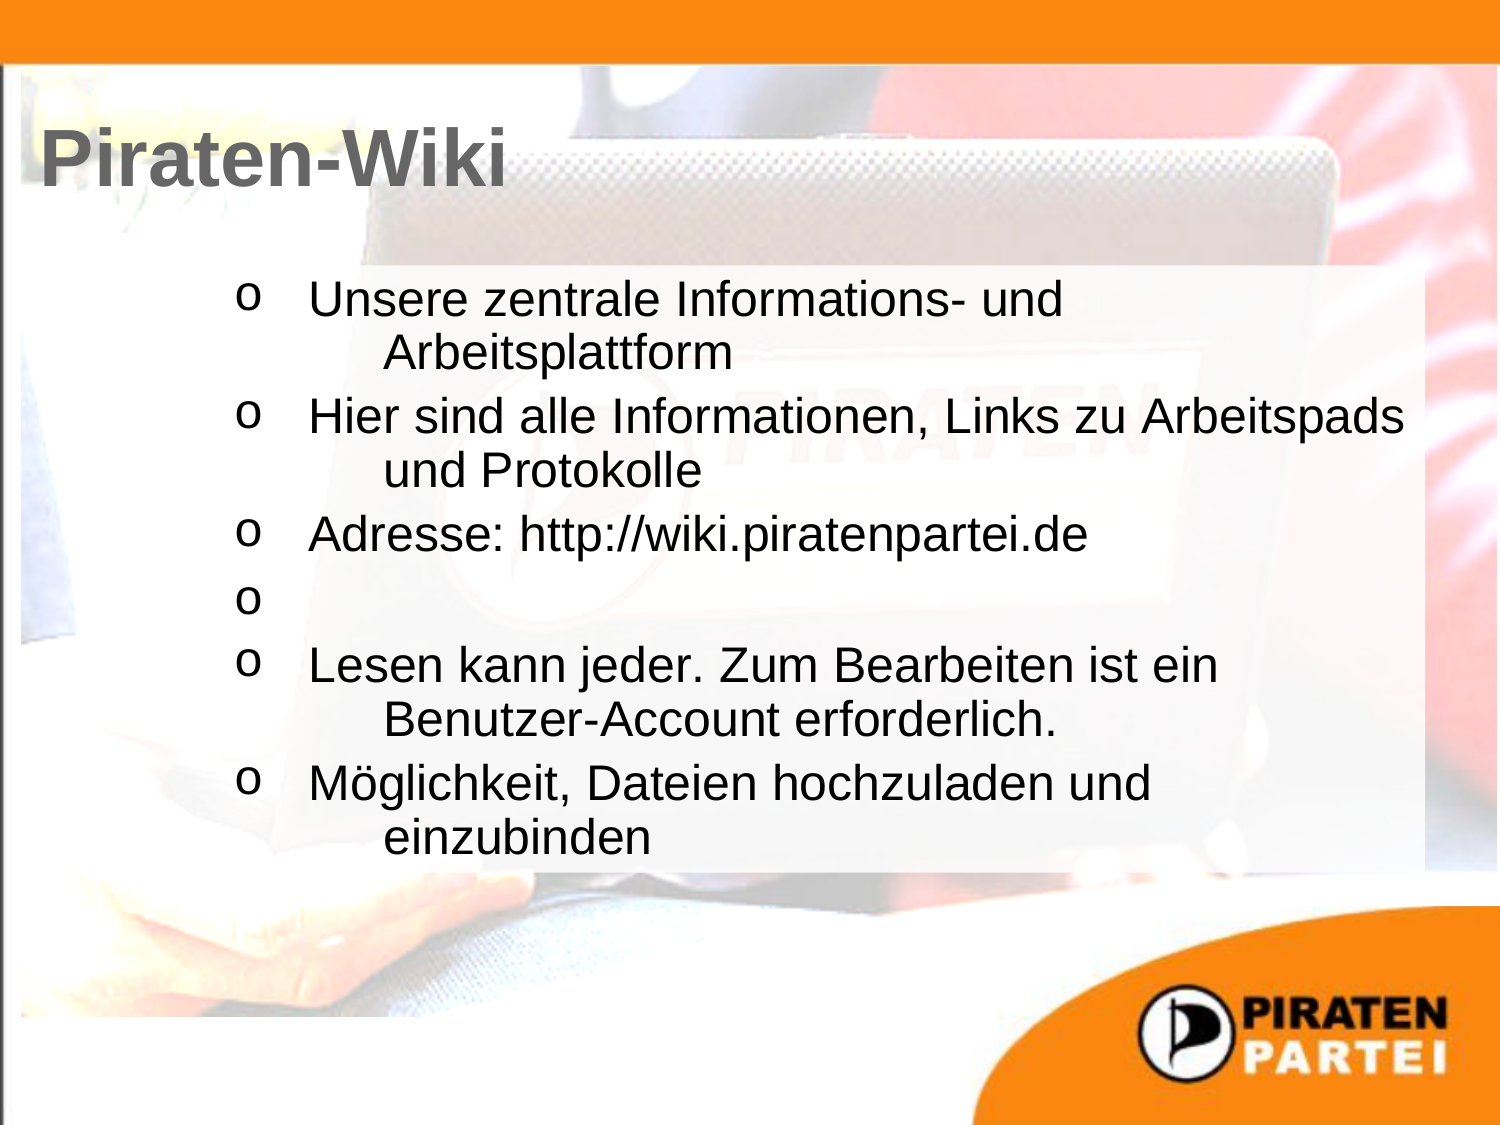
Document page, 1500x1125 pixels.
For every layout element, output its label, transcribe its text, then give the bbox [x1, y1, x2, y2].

title Piraten-Wiki [24, 97, 1375, 212]
picture [21, 66, 1500, 1125]
list Unsere zentrale Informations- und Arbeitsplattform Hier sind alle Informationen, Links zu Arbeitspads und Protokolle Adresse: http://wiki.piratenpartei.de Lesen kann jeder. Zum Bearbeiten ist ein Benutzer-Account erforderlich. Möglichkeit, Dateien hochzuladen und einzubinden [75, 265, 1426, 770]
